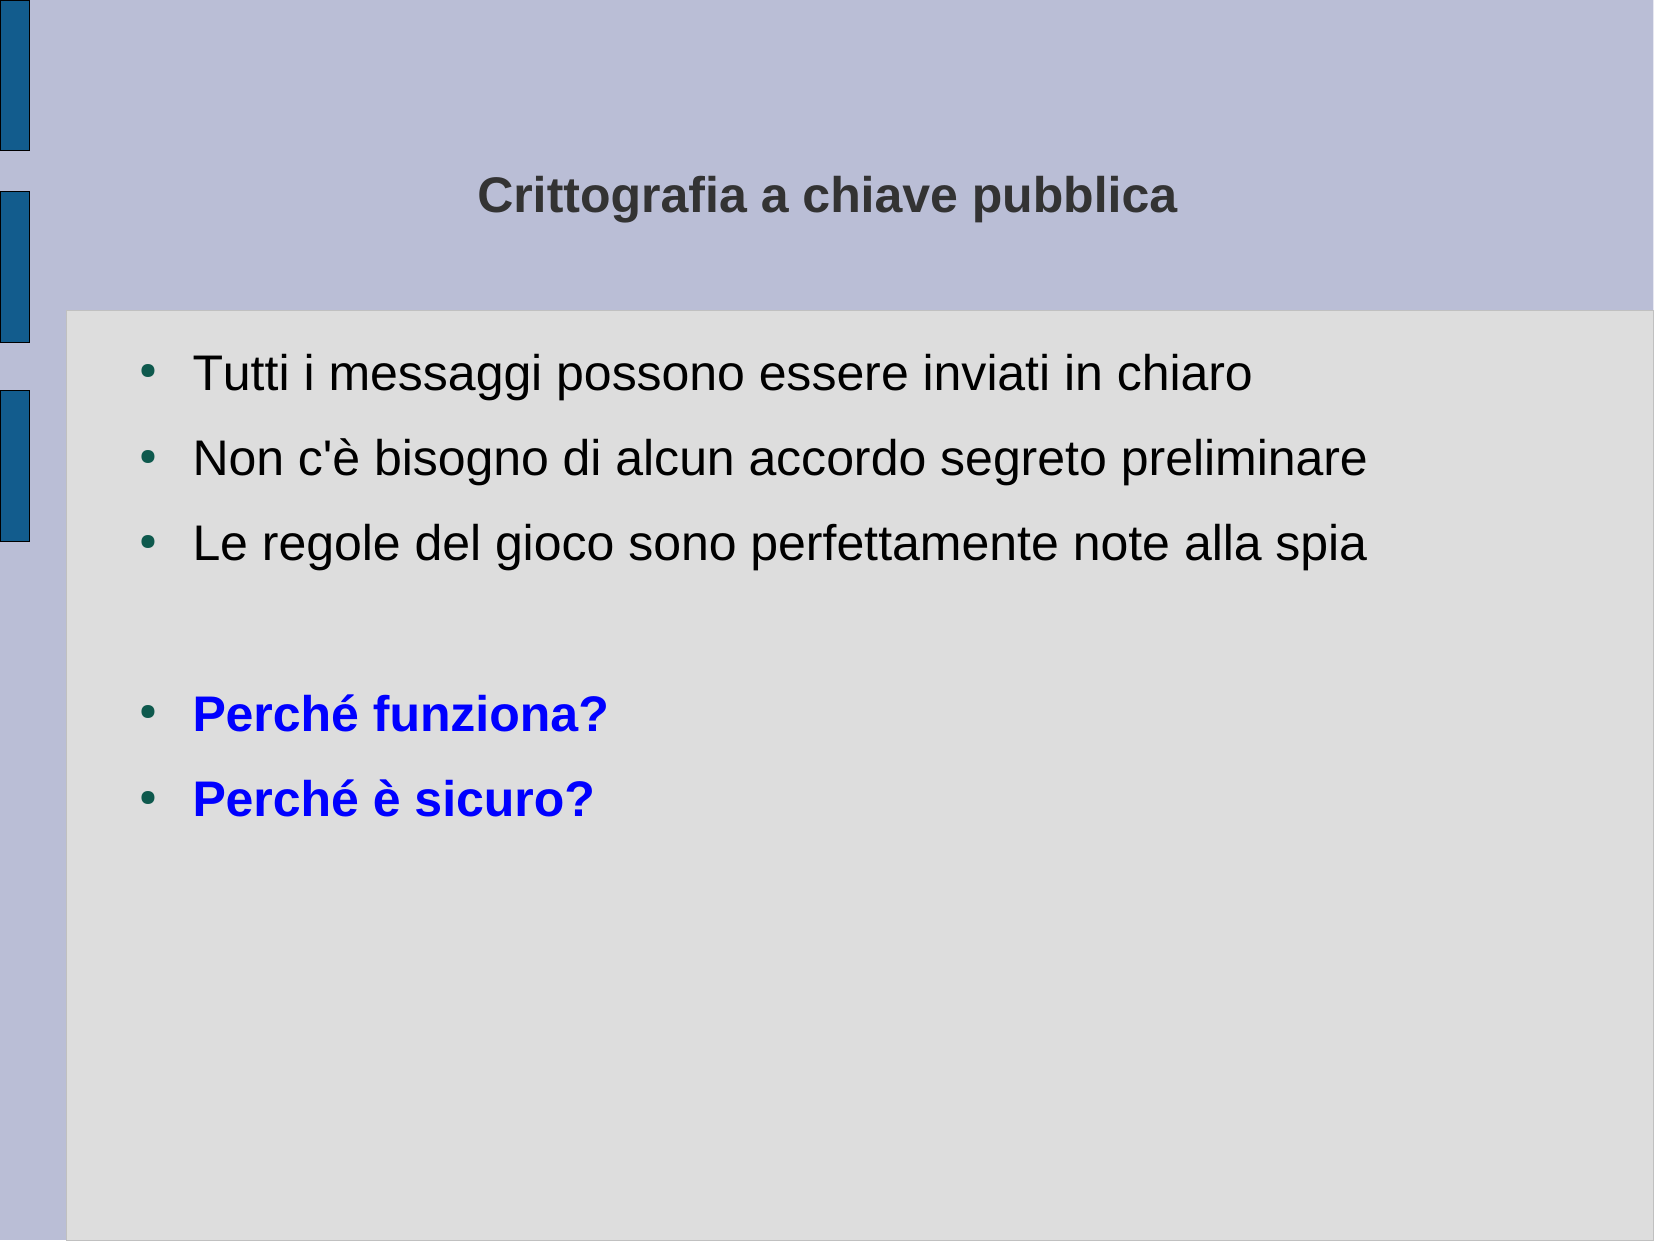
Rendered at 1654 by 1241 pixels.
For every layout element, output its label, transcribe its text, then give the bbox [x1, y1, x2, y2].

title Crittografia a chiave pubblica [121, 91, 1534, 299]
list Tutti i messaggi possono essere inviati in chiaro Non c'è bisogno di alcun accordo segreto preliminare Le regole del gioco sono perfettamente note alla spia Perché funziona? Perché è sicuro? [121, 344, 1534, 1127]
